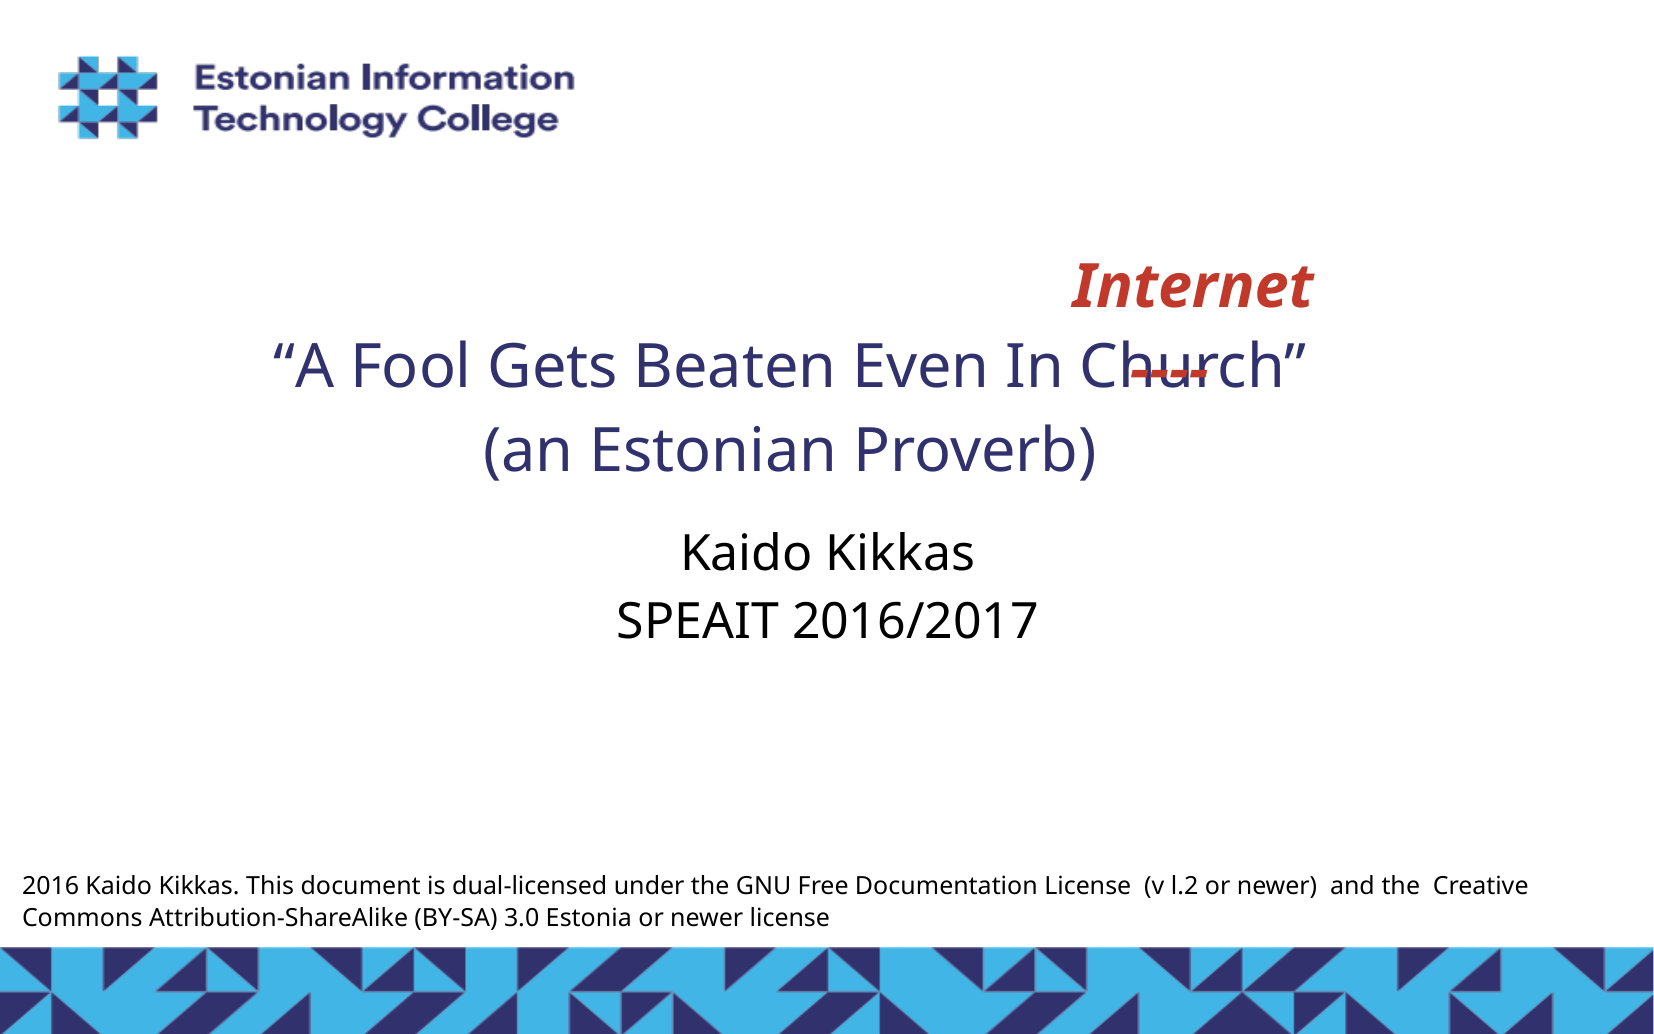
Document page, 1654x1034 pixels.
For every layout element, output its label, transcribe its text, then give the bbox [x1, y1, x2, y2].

title “A Fool Gets Beaten Even In Church” (an Estonian Proverb) [222, 319, 1359, 493]
text_box 2016 Kaido Kikkas. This document is dual-licensed under the GNU Free Documentation License (v l.2 or newer) and the Creative Commons Attribution-ShareAlike (BY-SA) 3.0 Estonia or newer license [7, 862, 1595, 942]
text_box Kaido Kikkas SPEAIT 2016/2017 [259, 518, 1396, 652]
title Internet ---- [862, 224, 1477, 426]
